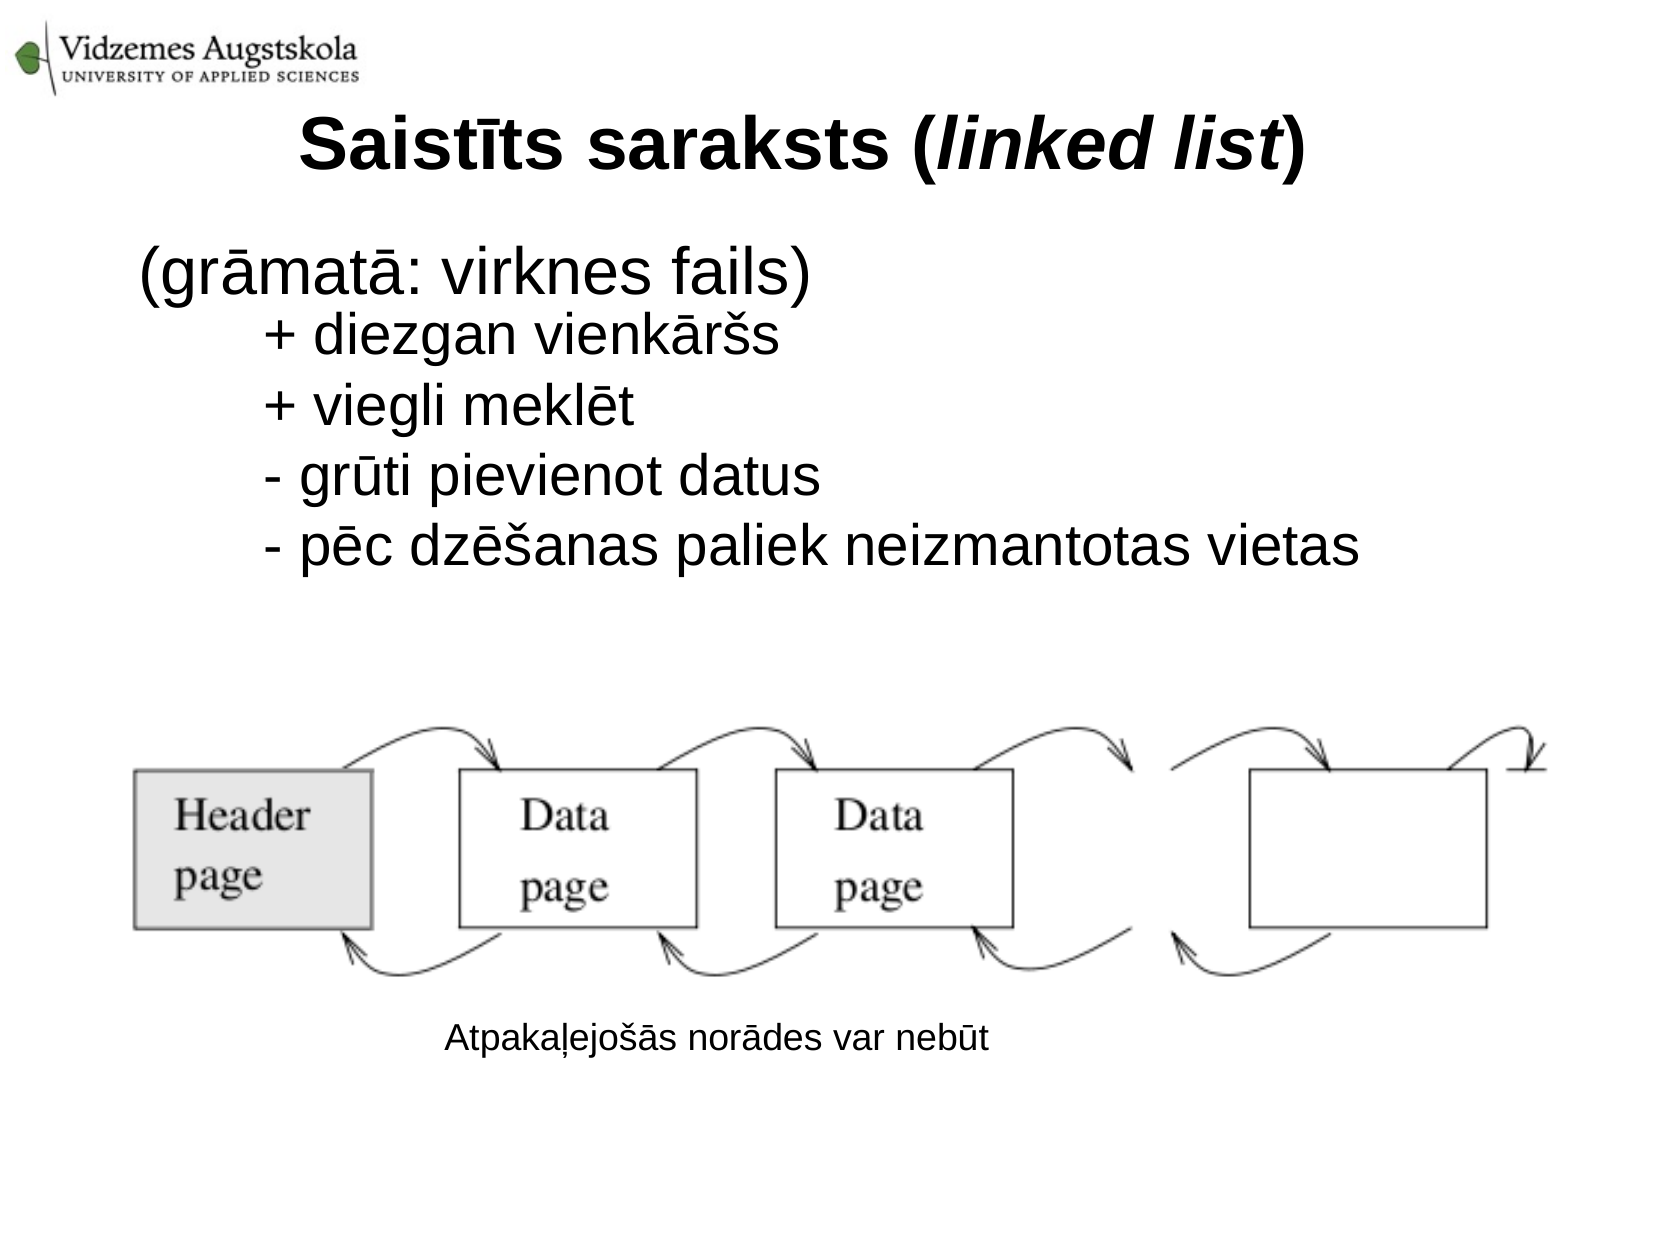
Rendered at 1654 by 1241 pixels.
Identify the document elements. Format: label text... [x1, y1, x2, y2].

list (grāmatā: virknes fails) + diezgan vienkāršs + viegli meklēt - grūti pievienot datus - pēc dzēšanas paliek neizmantotas vietas [82, 236, 1569, 1107]
title Saistīts saraksts (linked list) [94, 103, 1512, 188]
picture [5, 2, 368, 113]
text_box Atpakaļejošās norādes var nebūt [429, 1009, 1004, 1067]
picture [129, 714, 1559, 993]
